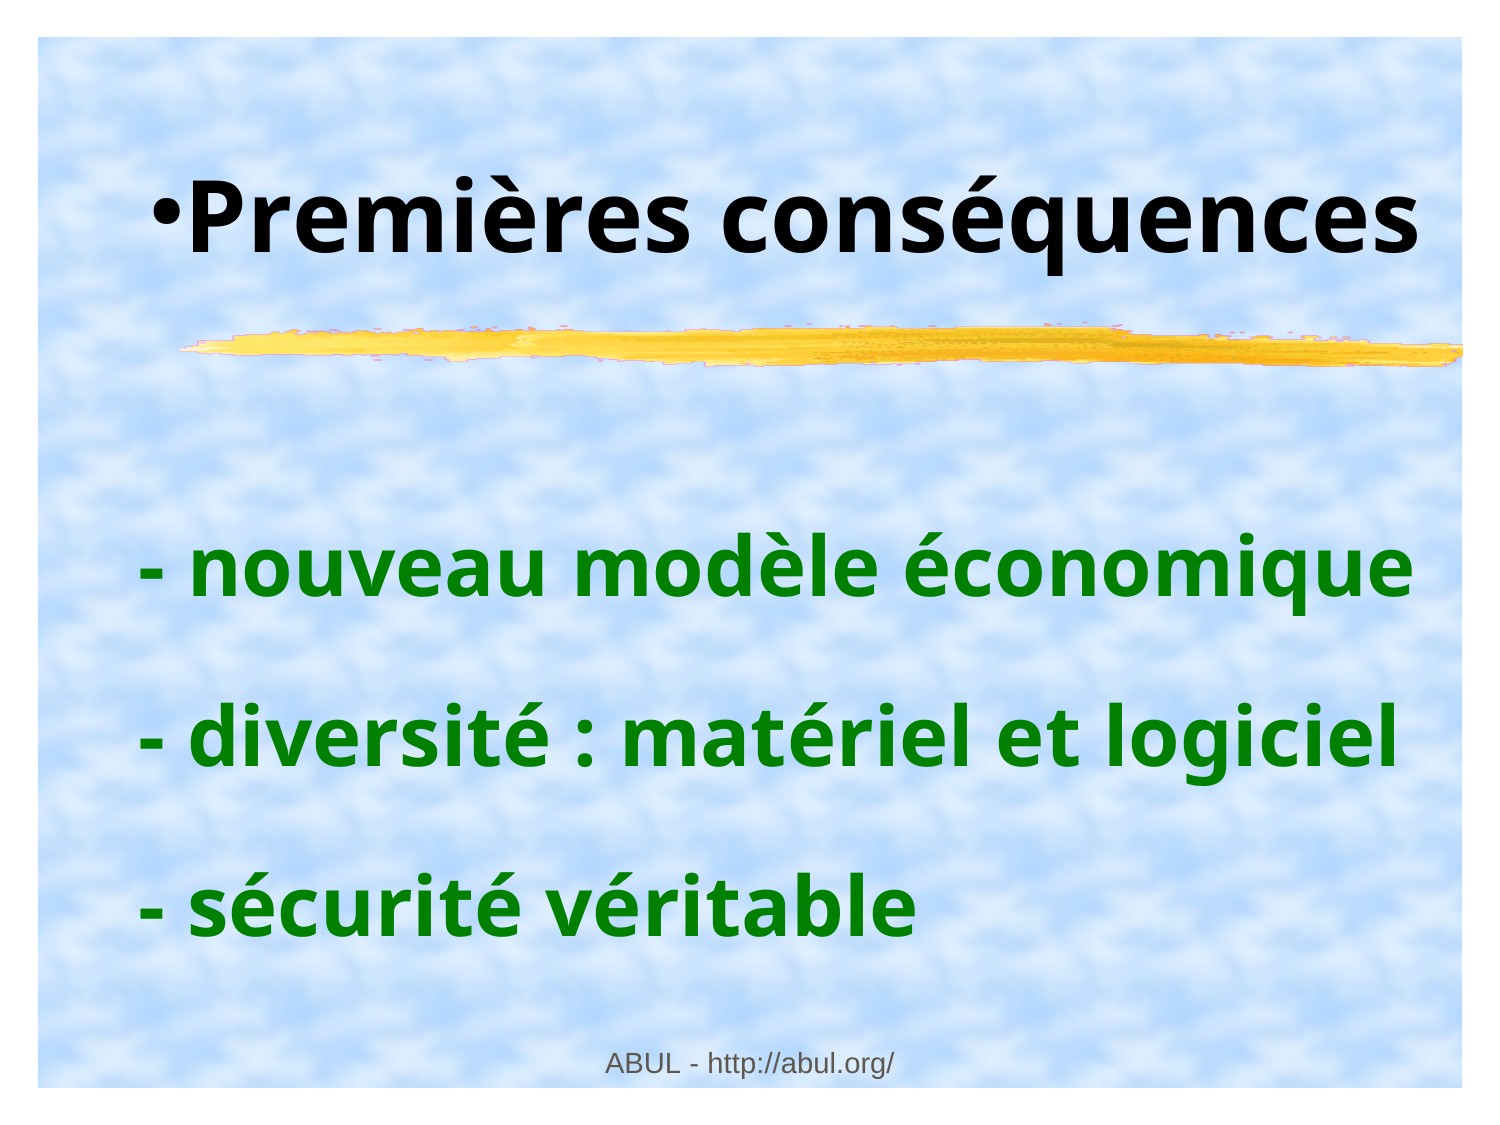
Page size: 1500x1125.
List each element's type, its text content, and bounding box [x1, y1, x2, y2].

title - nouveau modèle économique - diversité : matériel et logiciel - sécurité véritable [123, 504, 1441, 908]
text_box Premières conséquences [37, 98, 1463, 330]
picture [37, 37, 1463, 98]
picture [37, 330, 1463, 1088]
